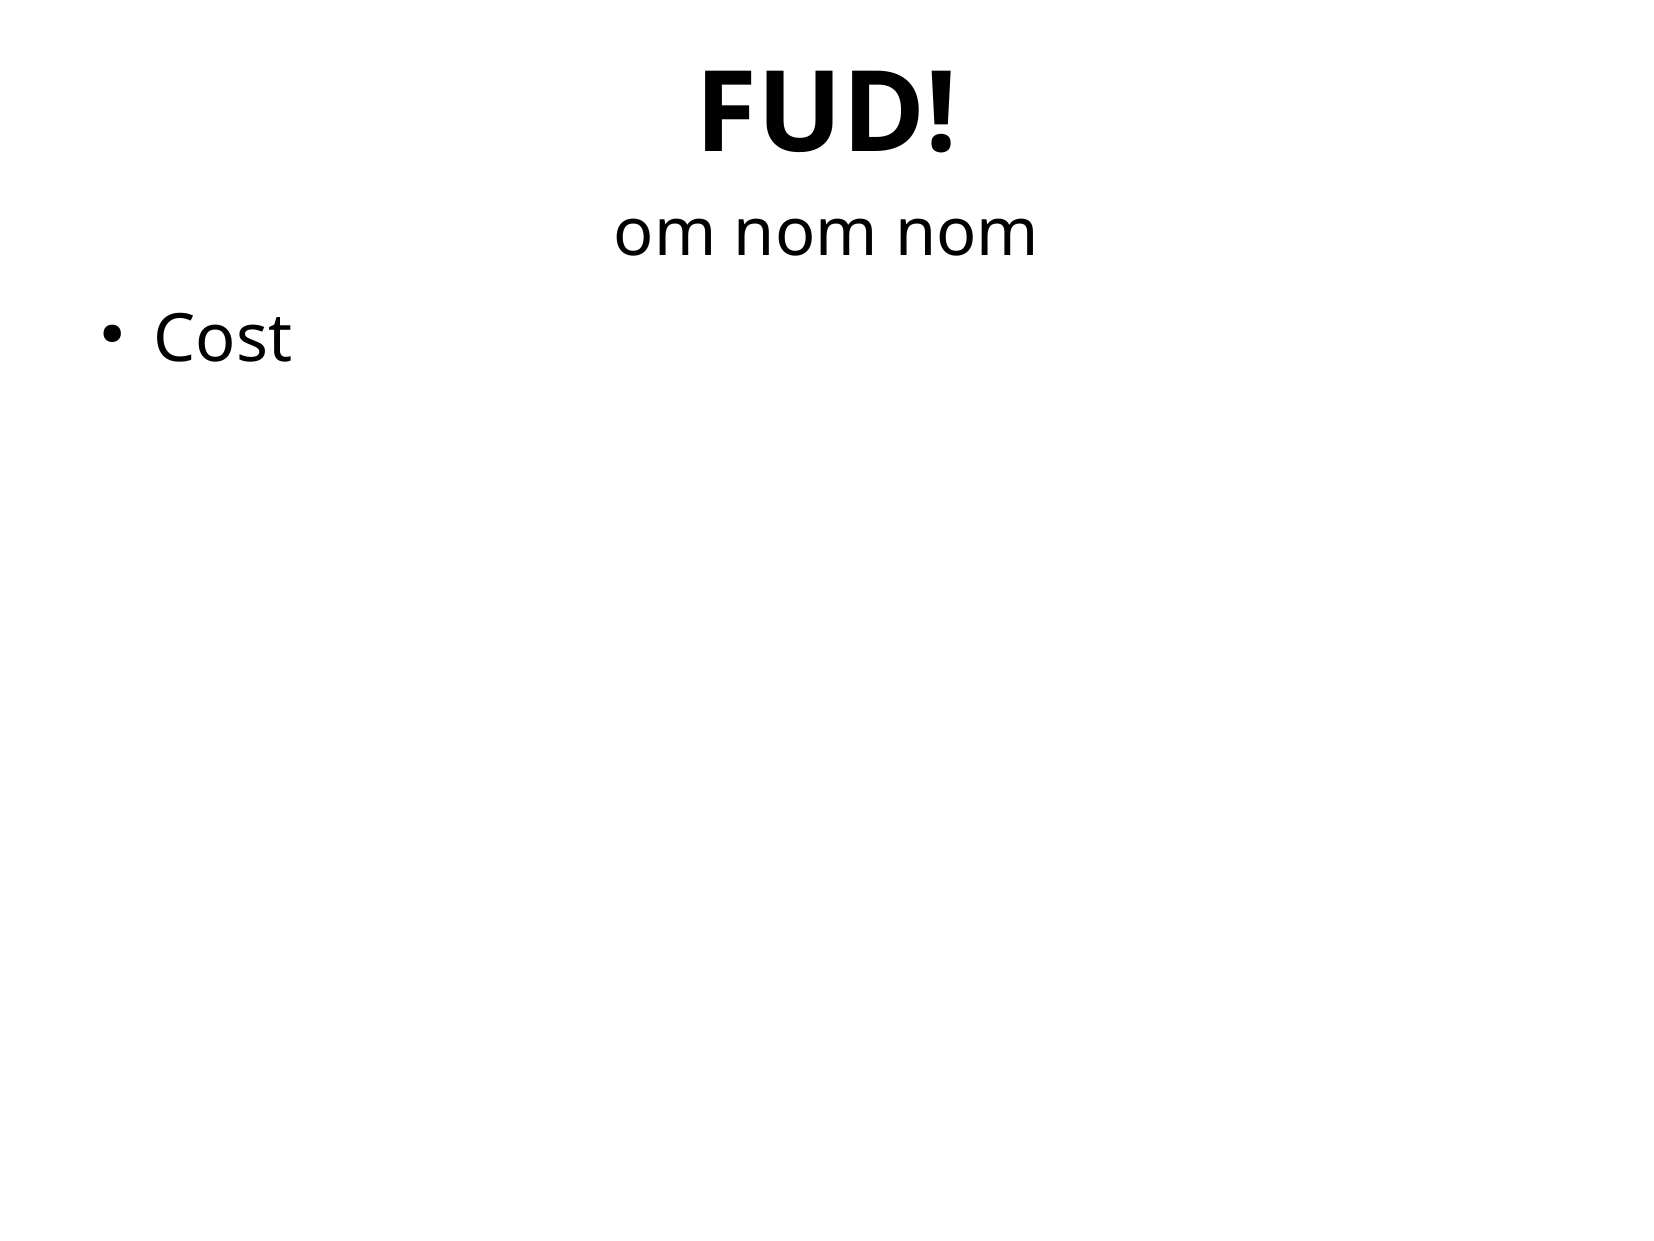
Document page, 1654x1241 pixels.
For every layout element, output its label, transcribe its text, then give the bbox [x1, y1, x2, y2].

list Cost [82, 290, 1538, 1010]
title FUD! om nom nom [82, 49, 1571, 257]
